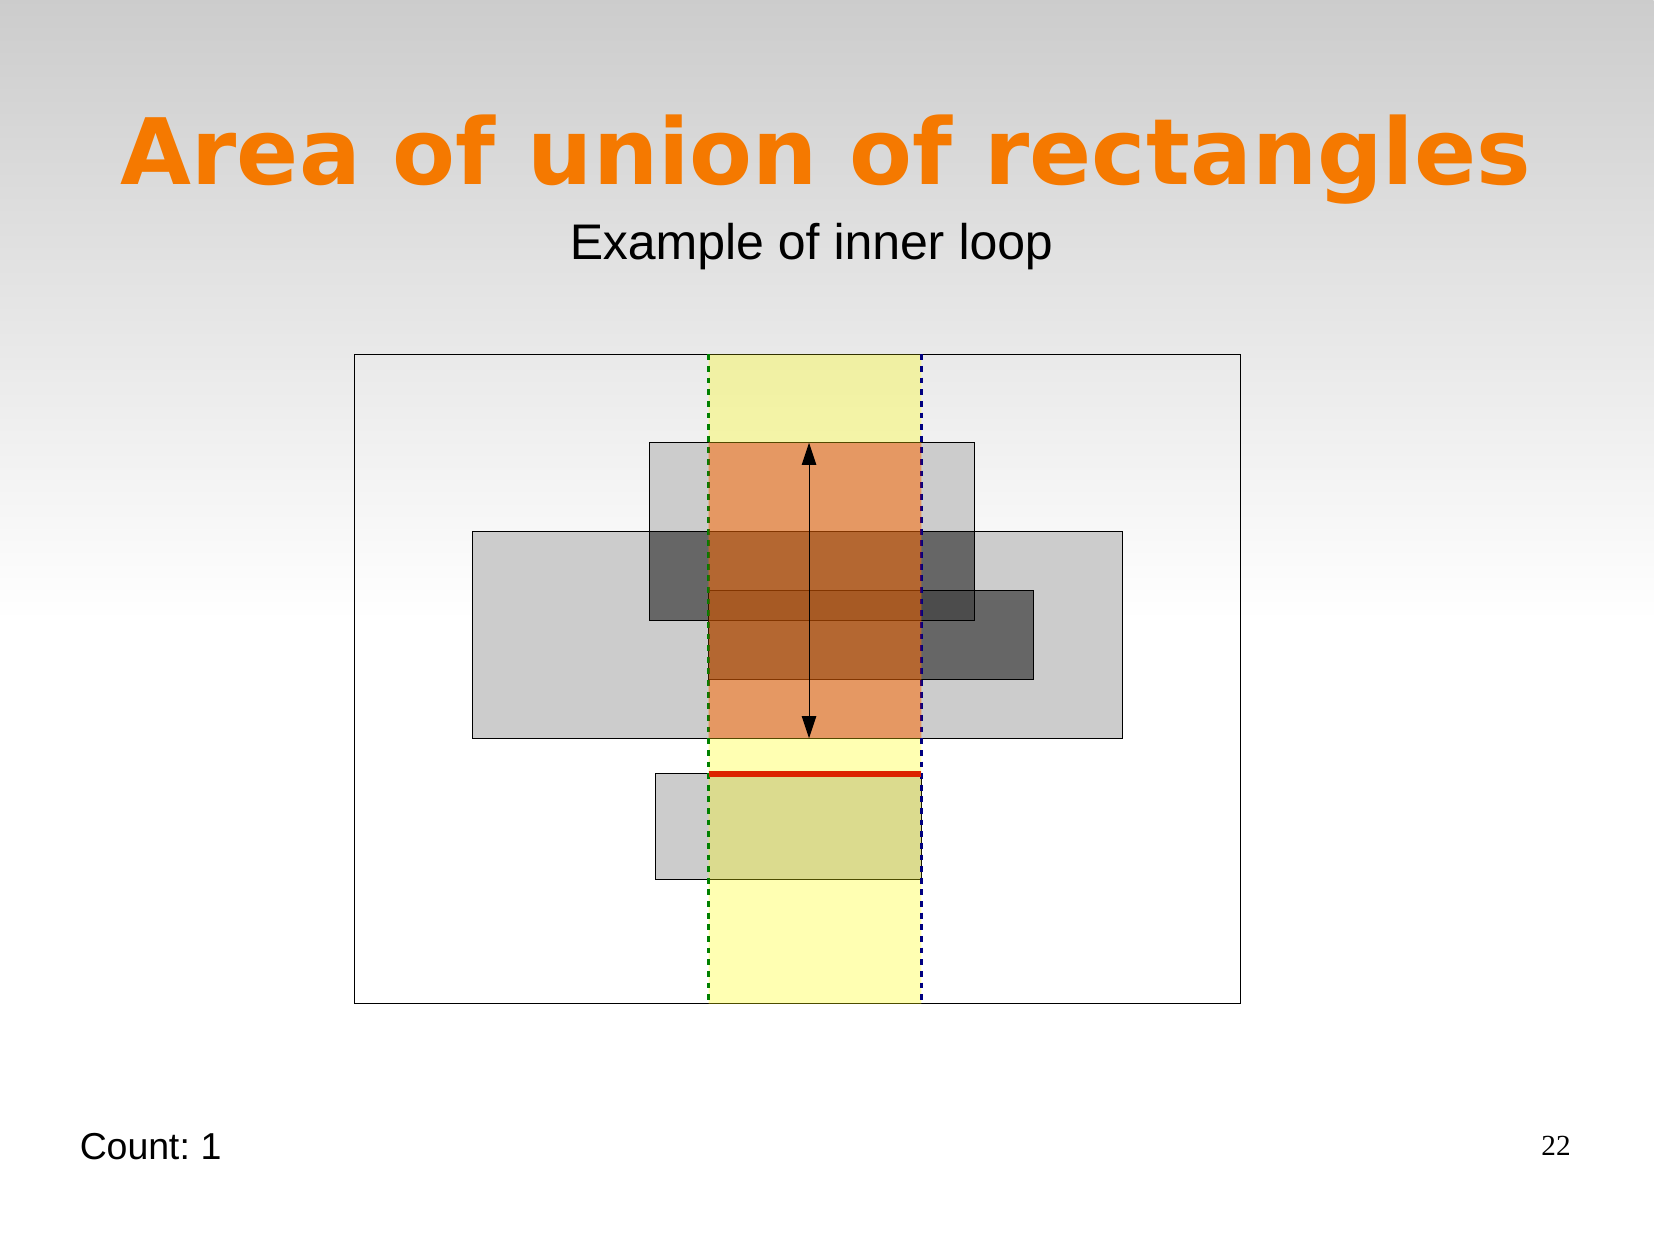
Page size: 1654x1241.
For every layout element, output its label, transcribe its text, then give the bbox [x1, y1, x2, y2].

text_box Count: 1 [64, 1118, 272, 1176]
text_box Example of inner loop [555, 206, 1087, 278]
text_box [472, 354, 1123, 773]
text_box [655, 773, 922, 1004]
title Area of union of rectangles [82, 49, 1571, 257]
